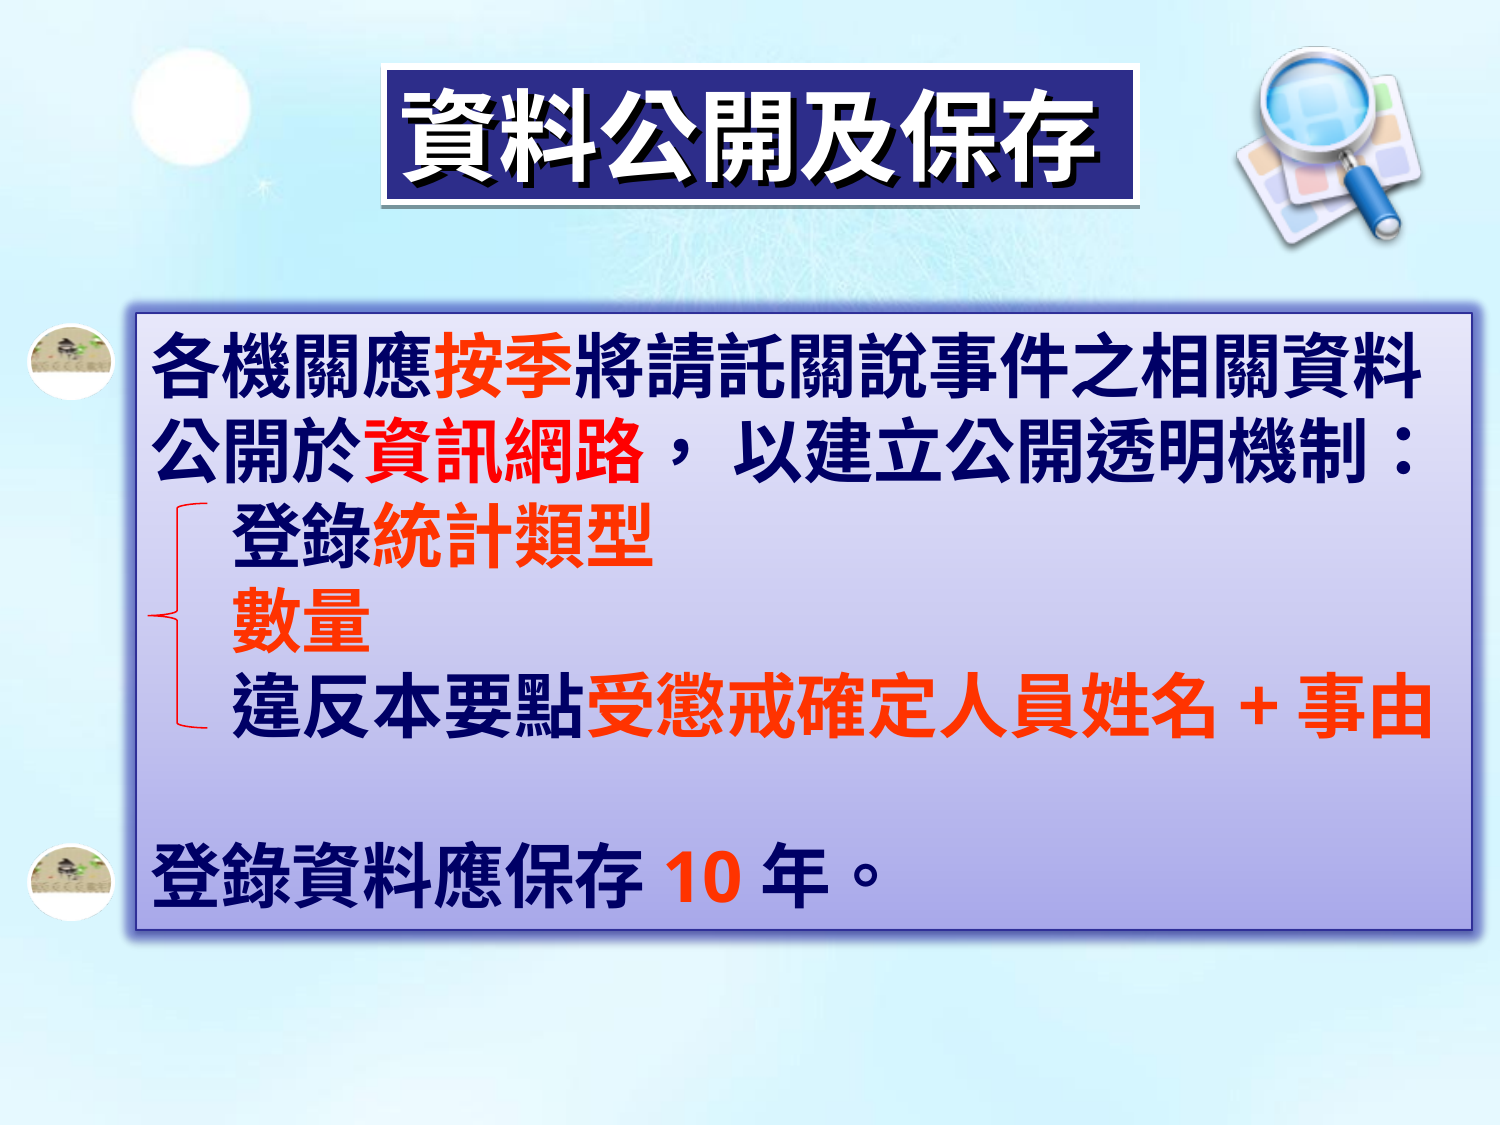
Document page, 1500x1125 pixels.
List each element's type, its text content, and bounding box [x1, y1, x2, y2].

text_box 各機關應按季將請託關說事件之相關資料公開於資訊網路， 以建立公開透明機制： 登錄統計類型 數量 違反本要點受懲戒確定人員姓名+事由 登錄資料應保存10年。 [135, 314, 1471, 925]
picture [0, 0, 1500, 1125]
text_box 資料公開及保存 [383, 66, 1137, 202]
